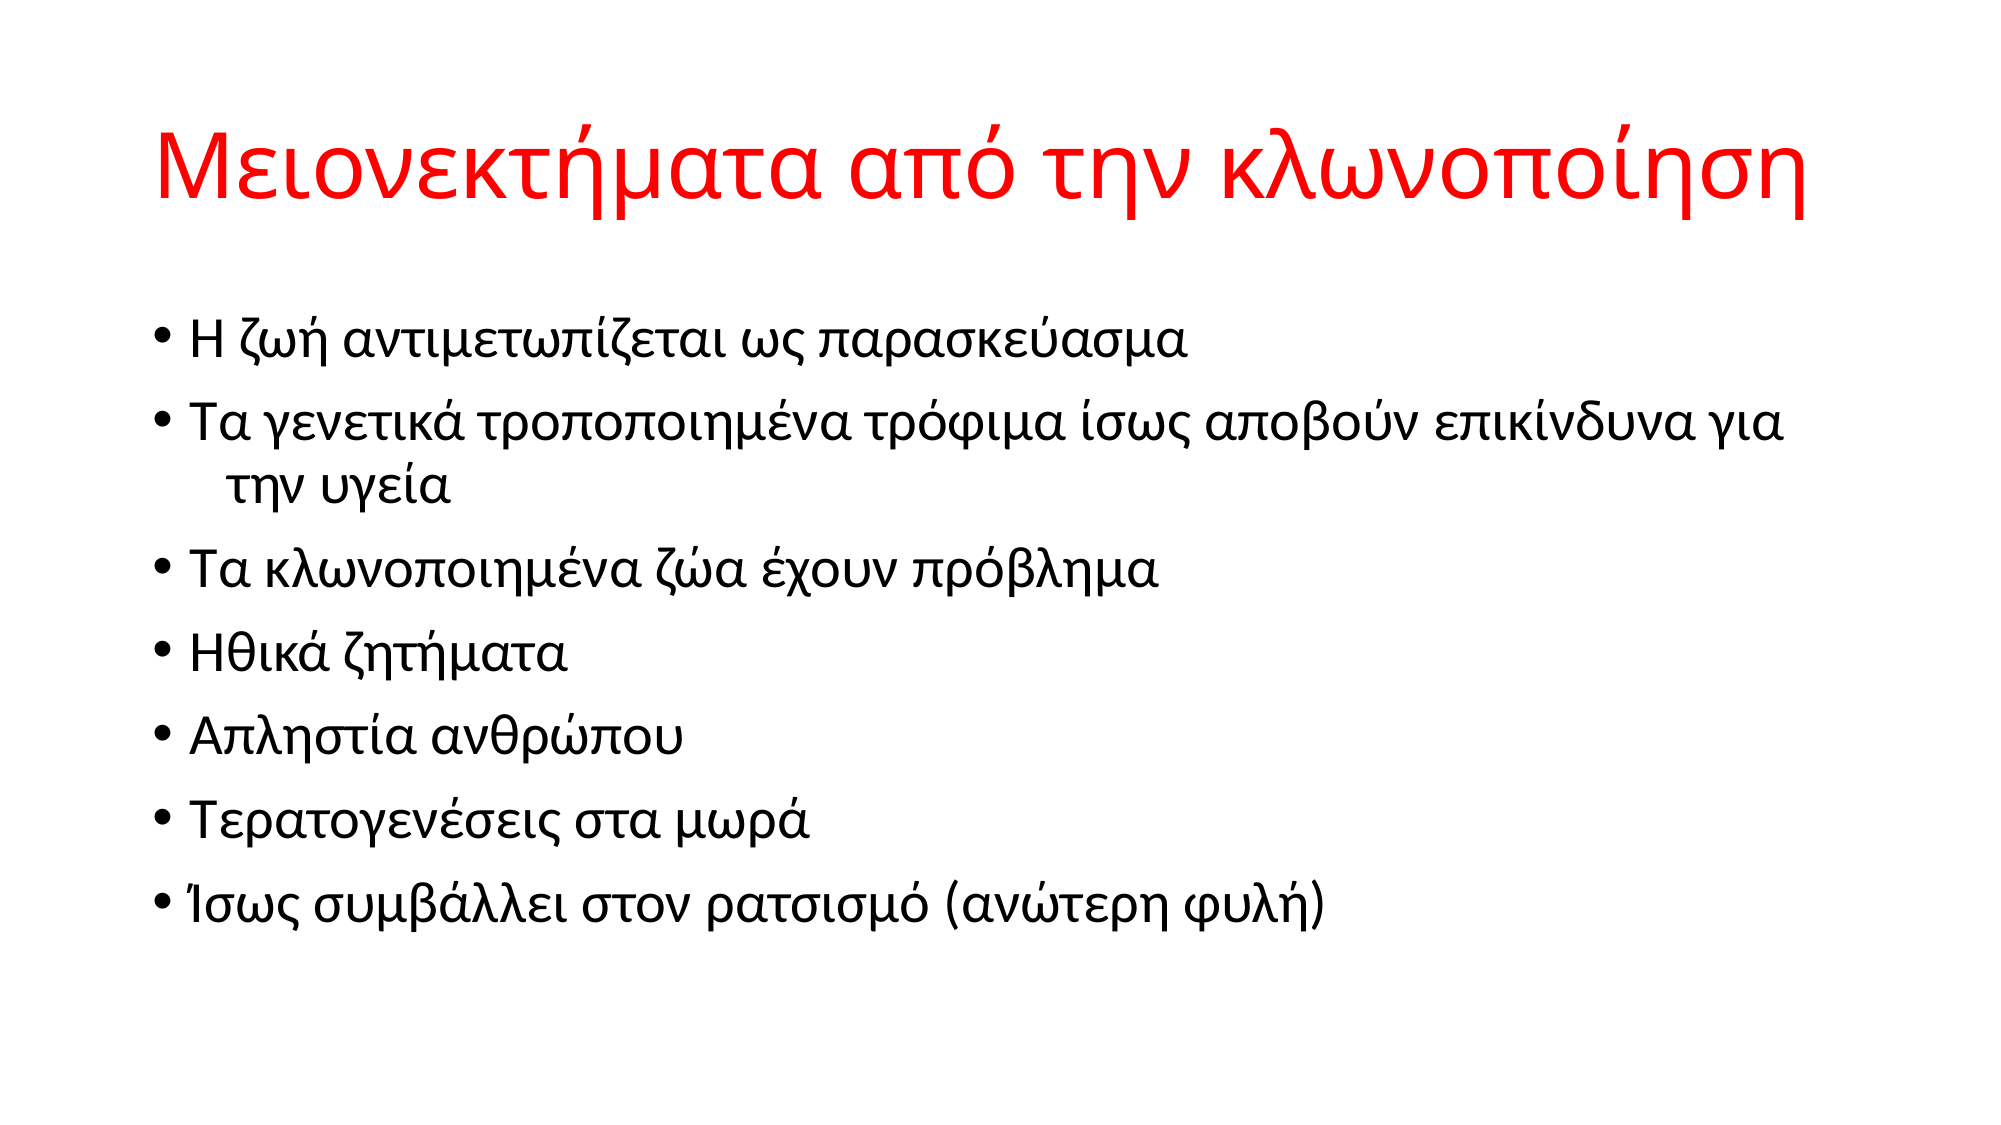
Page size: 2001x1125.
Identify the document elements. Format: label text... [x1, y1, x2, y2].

title Μειονεκτήματα από την κλωνοποίηση [137, 59, 1863, 278]
list Η ζωή αντιμετωπίζεται ως παρασκεύασμα Τα γενετικά τροποποιημένα τρόφιμα ίσως αποβούν επικίνδυνα για την υγεία Τα κλωνοποιημένα ζώα έχουν πρόβλημα Ηθικά ζητήματα Απληστία ανθρώπου Τερατογενέσεις στα μωρά Ίσως συμβάλλει στον ρατσισμό (ανώτερη φυλή) [137, 299, 1863, 1014]
